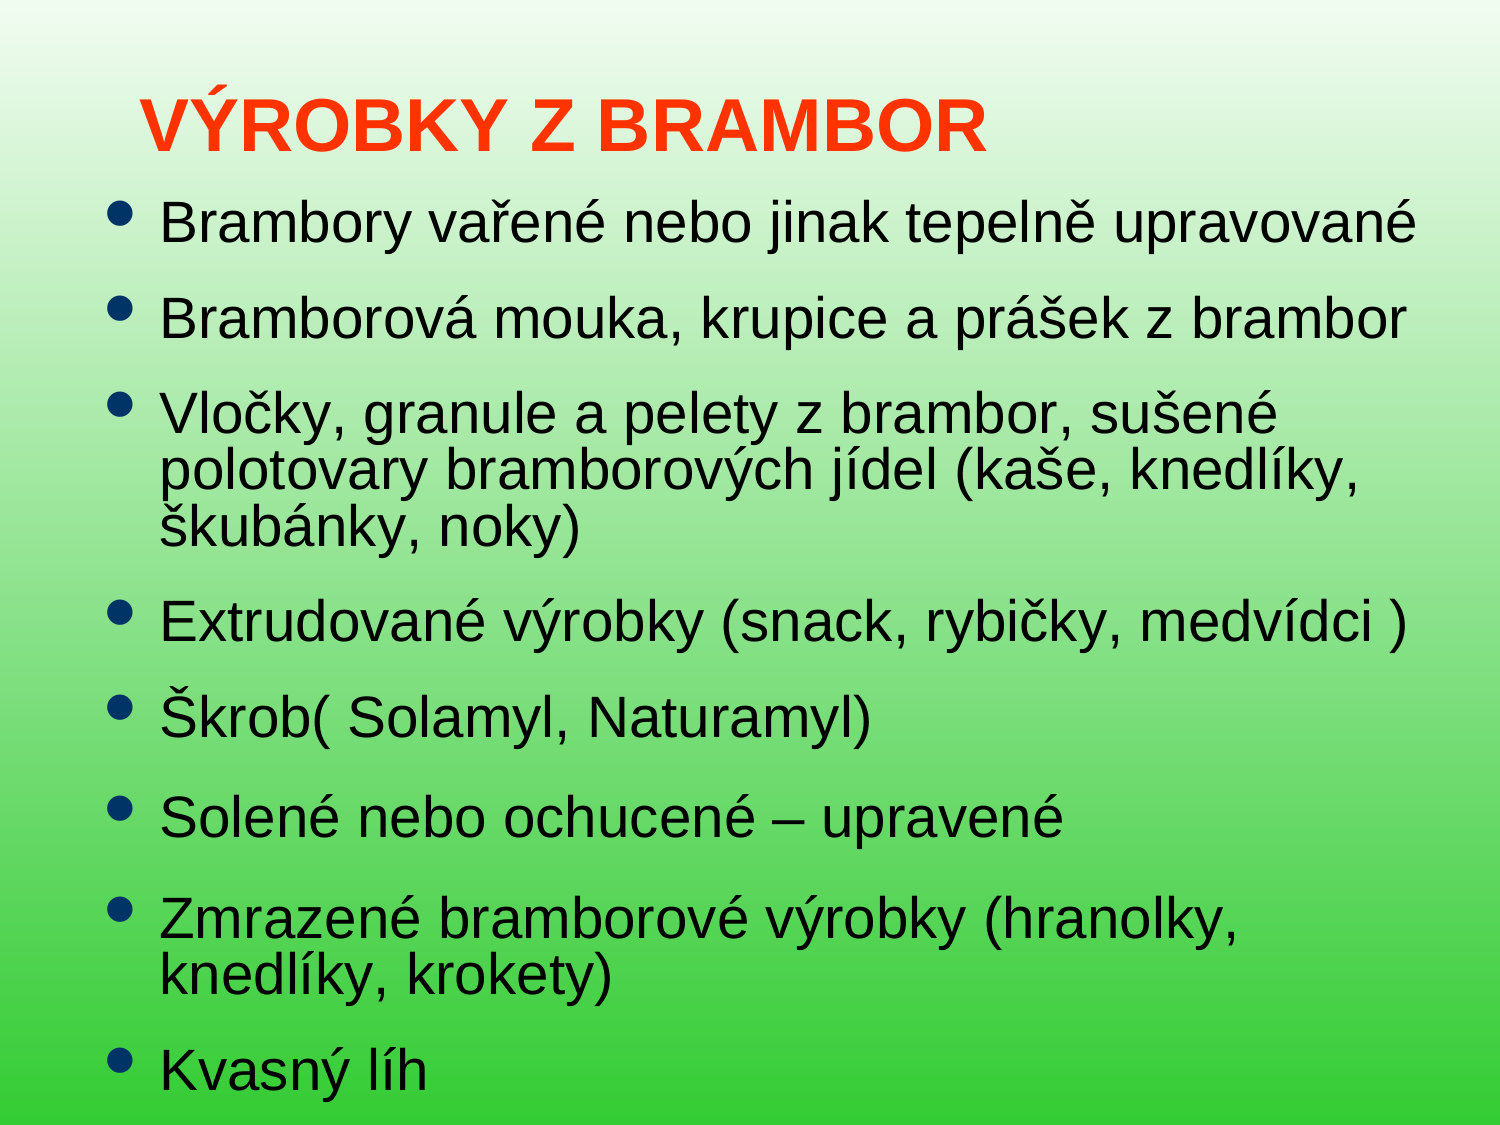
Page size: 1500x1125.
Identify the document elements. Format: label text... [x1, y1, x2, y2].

title VÝROBKY Z BRAMBOR [124, 11, 1401, 160]
list Brambory vařené nebo jinak tepelně upravované Bramborová mouka, krupice a prášek z brambor Vločky, granule a pelety z brambor, sušené polotovary bramborových jídel (kaše, knedlíky, škubánky, noky) Extrudované výrobky (snack, rybičky, medvídci ) Škrob( Solamyl, Naturamyl) Solené nebo ochucené – upravené Zmrazené bramborové výrobky (hranolky, knedlíky, krokety) Kvasný líh [88, 160, 1471, 1125]
